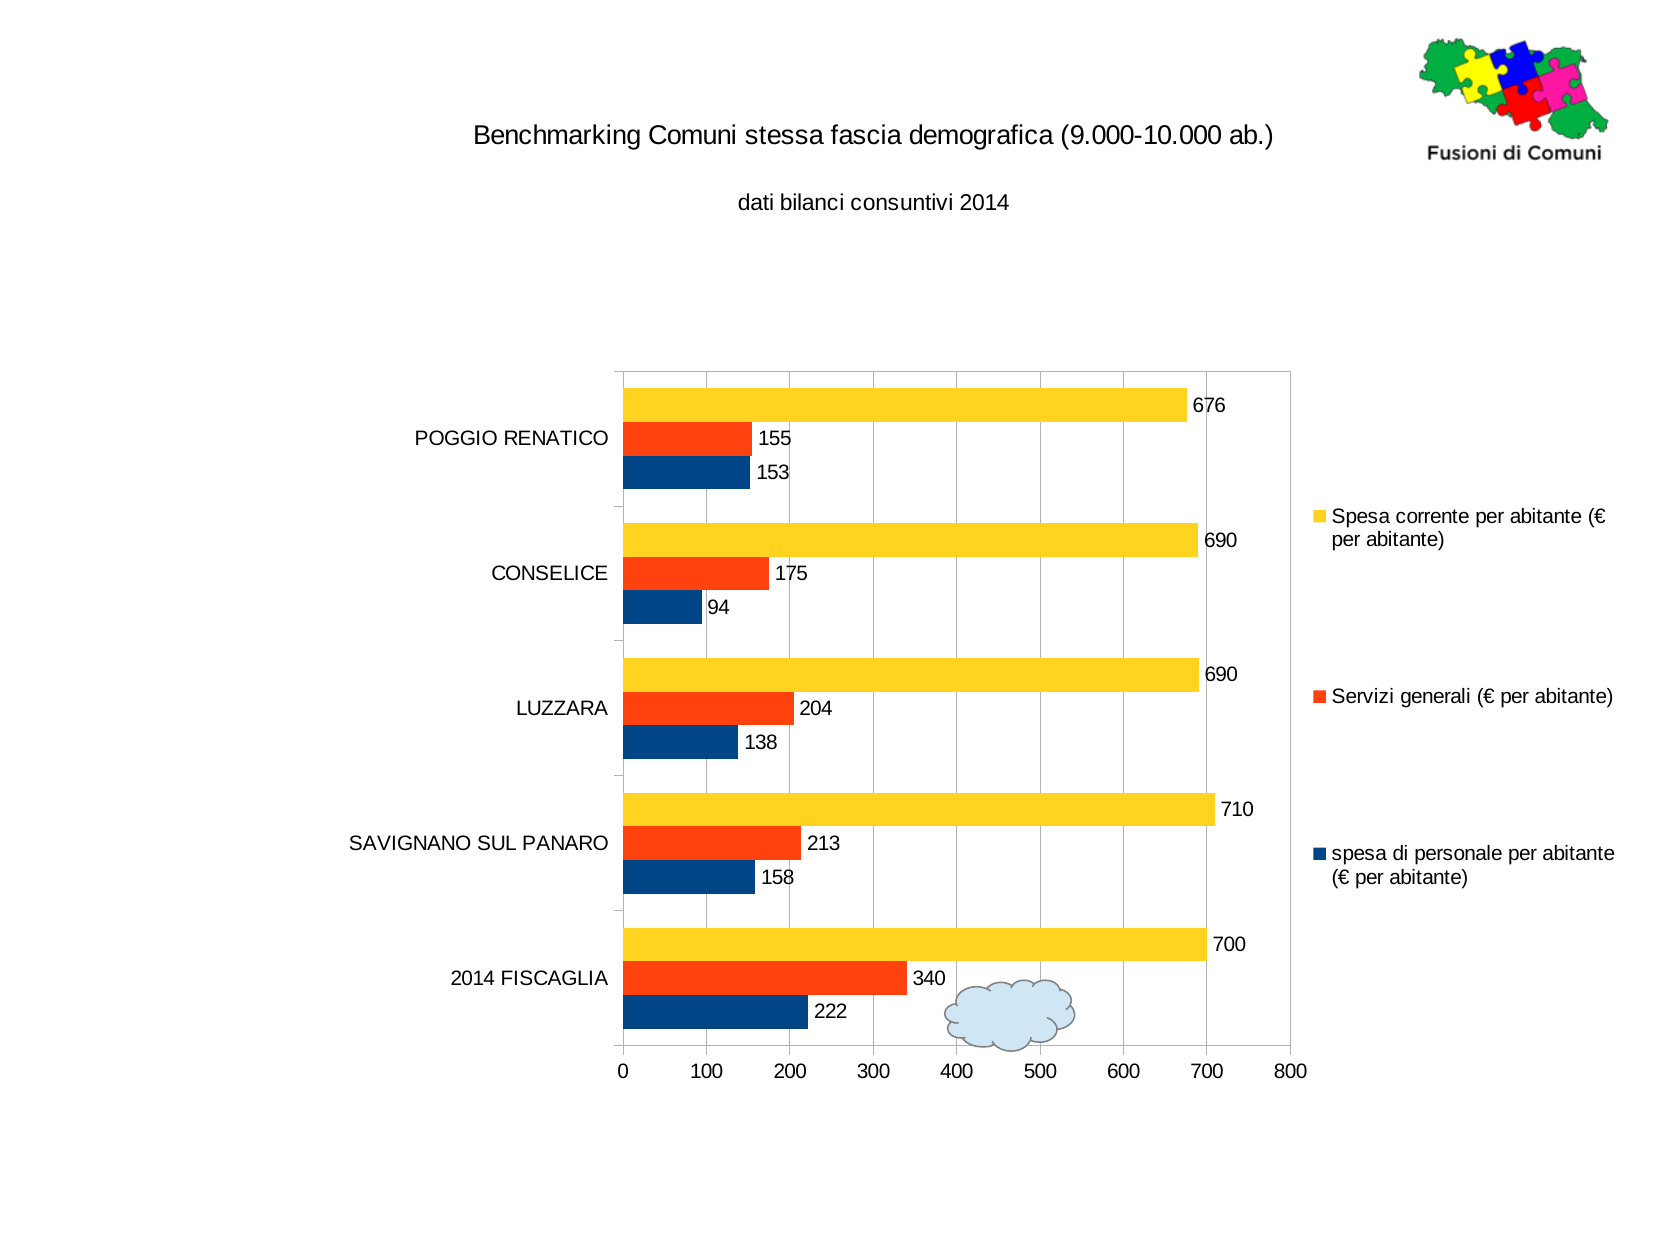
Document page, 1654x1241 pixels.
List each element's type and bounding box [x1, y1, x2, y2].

picture [1417, 35, 1611, 165]
chart [106, 82, 1642, 1205]
text_box [944, 980, 1075, 1052]
